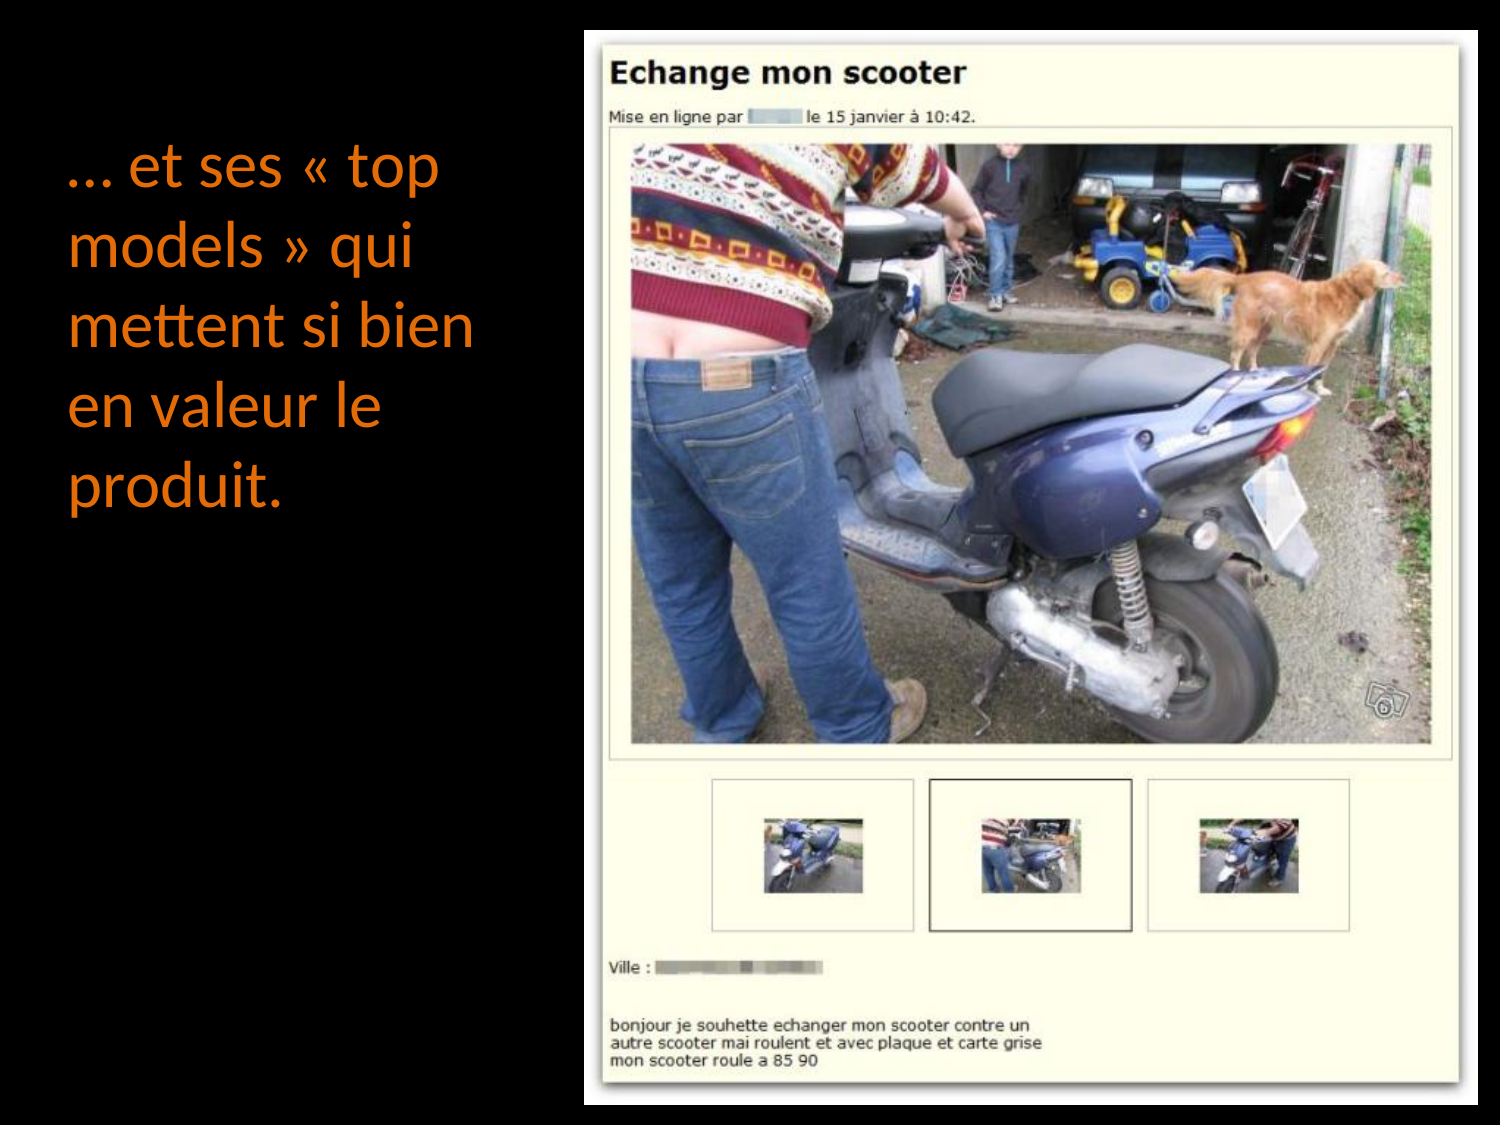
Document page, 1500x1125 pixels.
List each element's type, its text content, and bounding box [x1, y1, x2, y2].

picture [584, 30, 1478, 1105]
text_box … et ses « top models » qui mettent si bien en valeur le produit. [52, 113, 563, 634]
